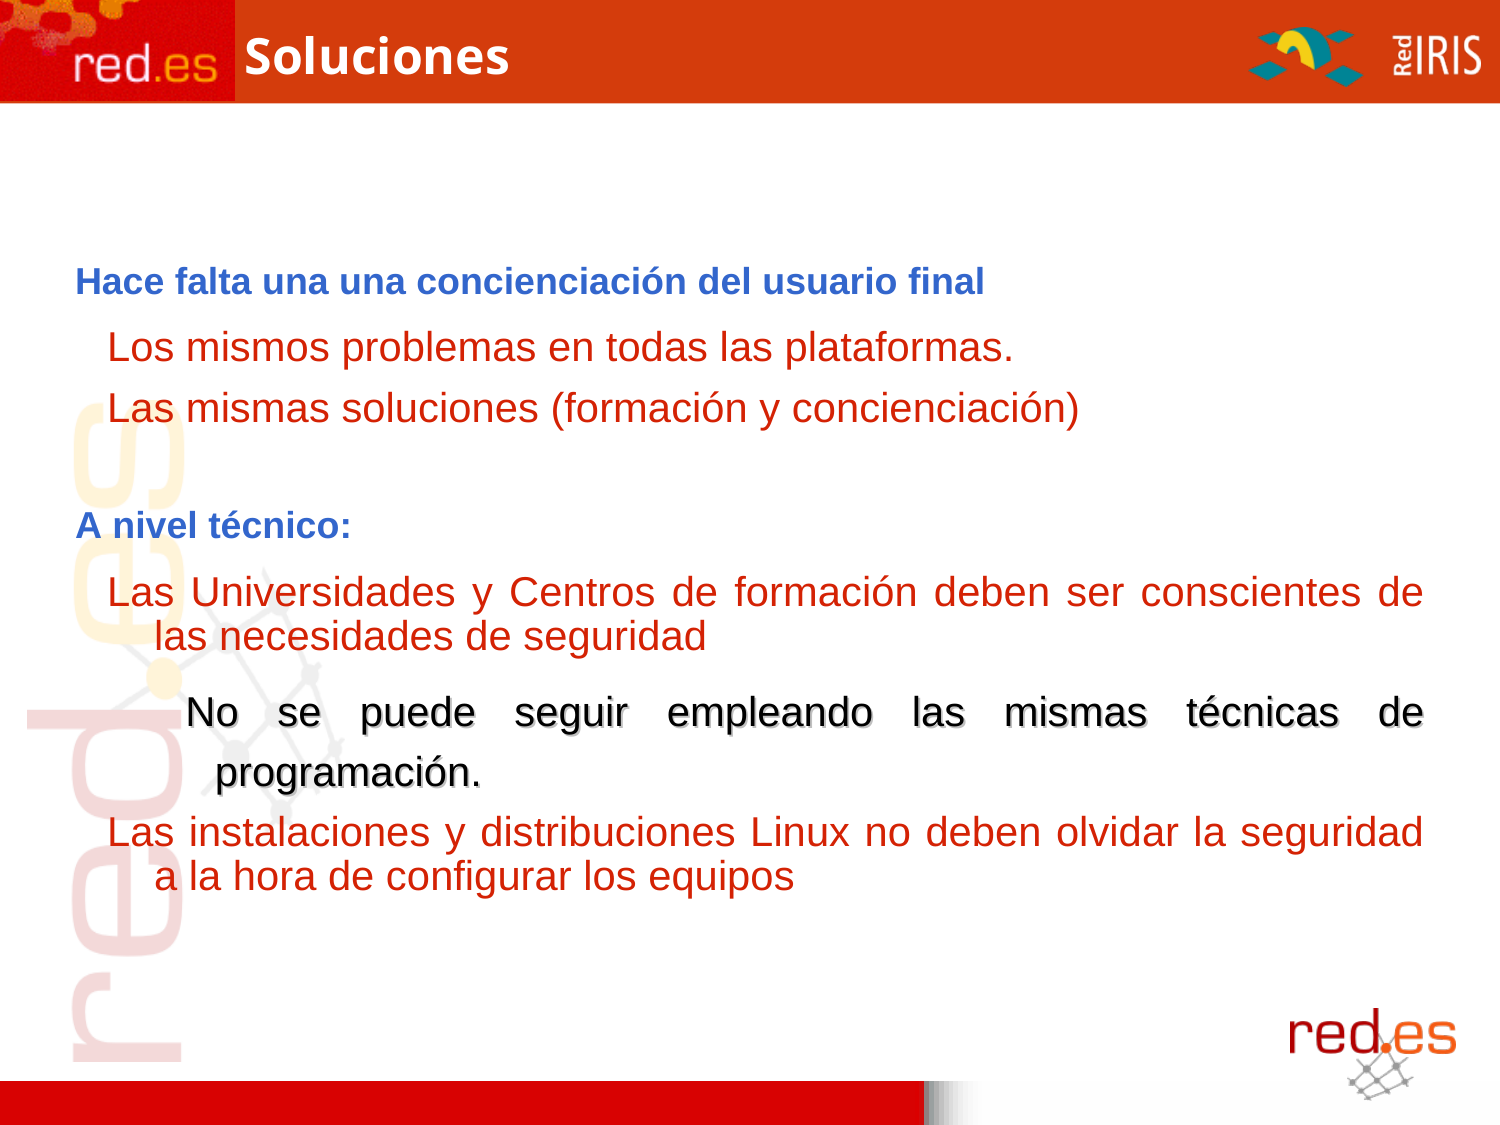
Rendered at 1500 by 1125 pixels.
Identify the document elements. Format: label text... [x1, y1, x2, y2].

list Hace falta una una concienciación del usuario final Los mismos problemas en todas las plataformas. Las mismas soluciones (formación y concienciación) A nivel técnico: Las Universidades y Centros de formación deben ser conscientes de las necesidades de seguridad No se puede seguir empleando las mismas técnicas de programación. Las instalaciones y distribuciones Linux no deben olvidar la seguridad a la hora de configurar los equipos [75, 262, 1426, 1006]
picture [27, 400, 345, 1062]
picture [0, 0, 235, 101]
picture [0, 1008, 1500, 1125]
picture [1412, 27, 1481, 87]
title Soluciones [244, 0, 1412, 121]
